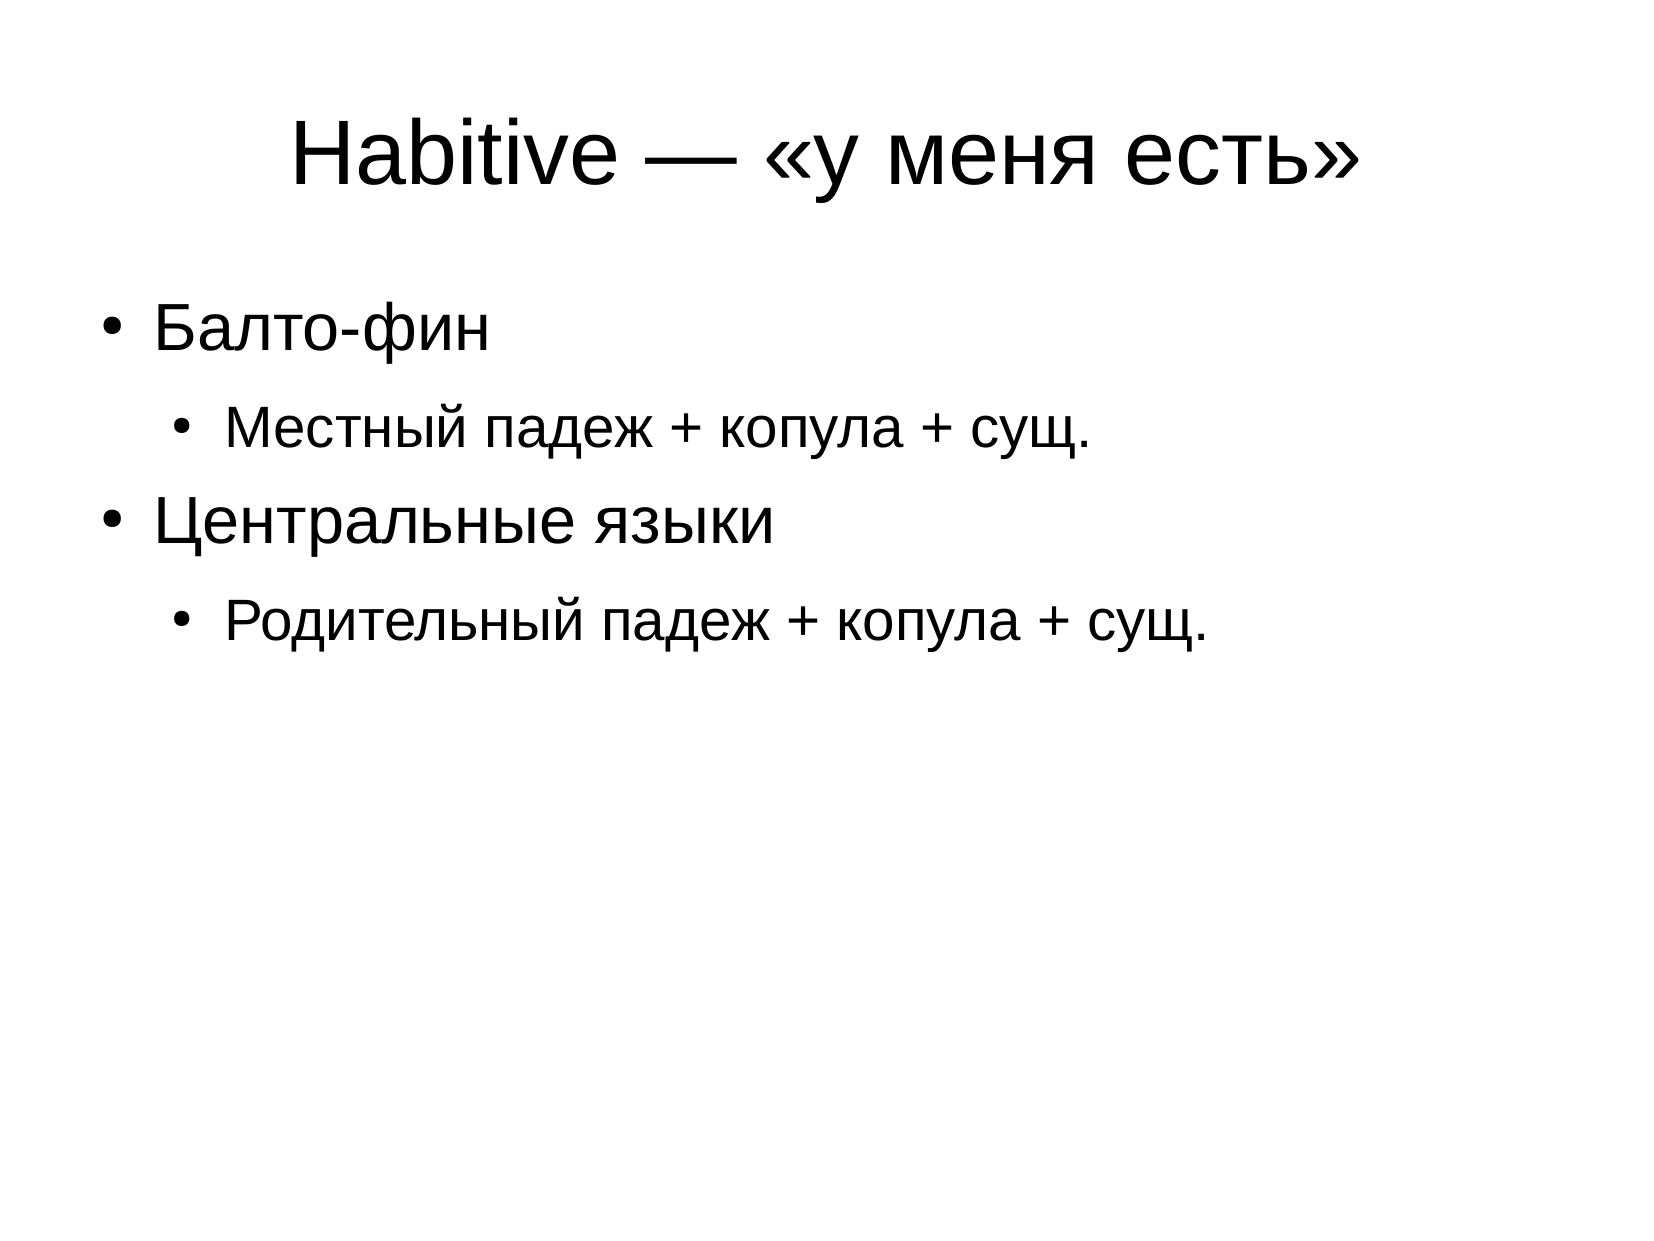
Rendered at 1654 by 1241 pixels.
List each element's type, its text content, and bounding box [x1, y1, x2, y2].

title Habitive — «у меня есть» [82, 49, 1571, 257]
list Балто-фин Местный падеж + копула + сущ. Центральные языки Родительный падеж + копула + сущ. [82, 290, 1571, 1109]
